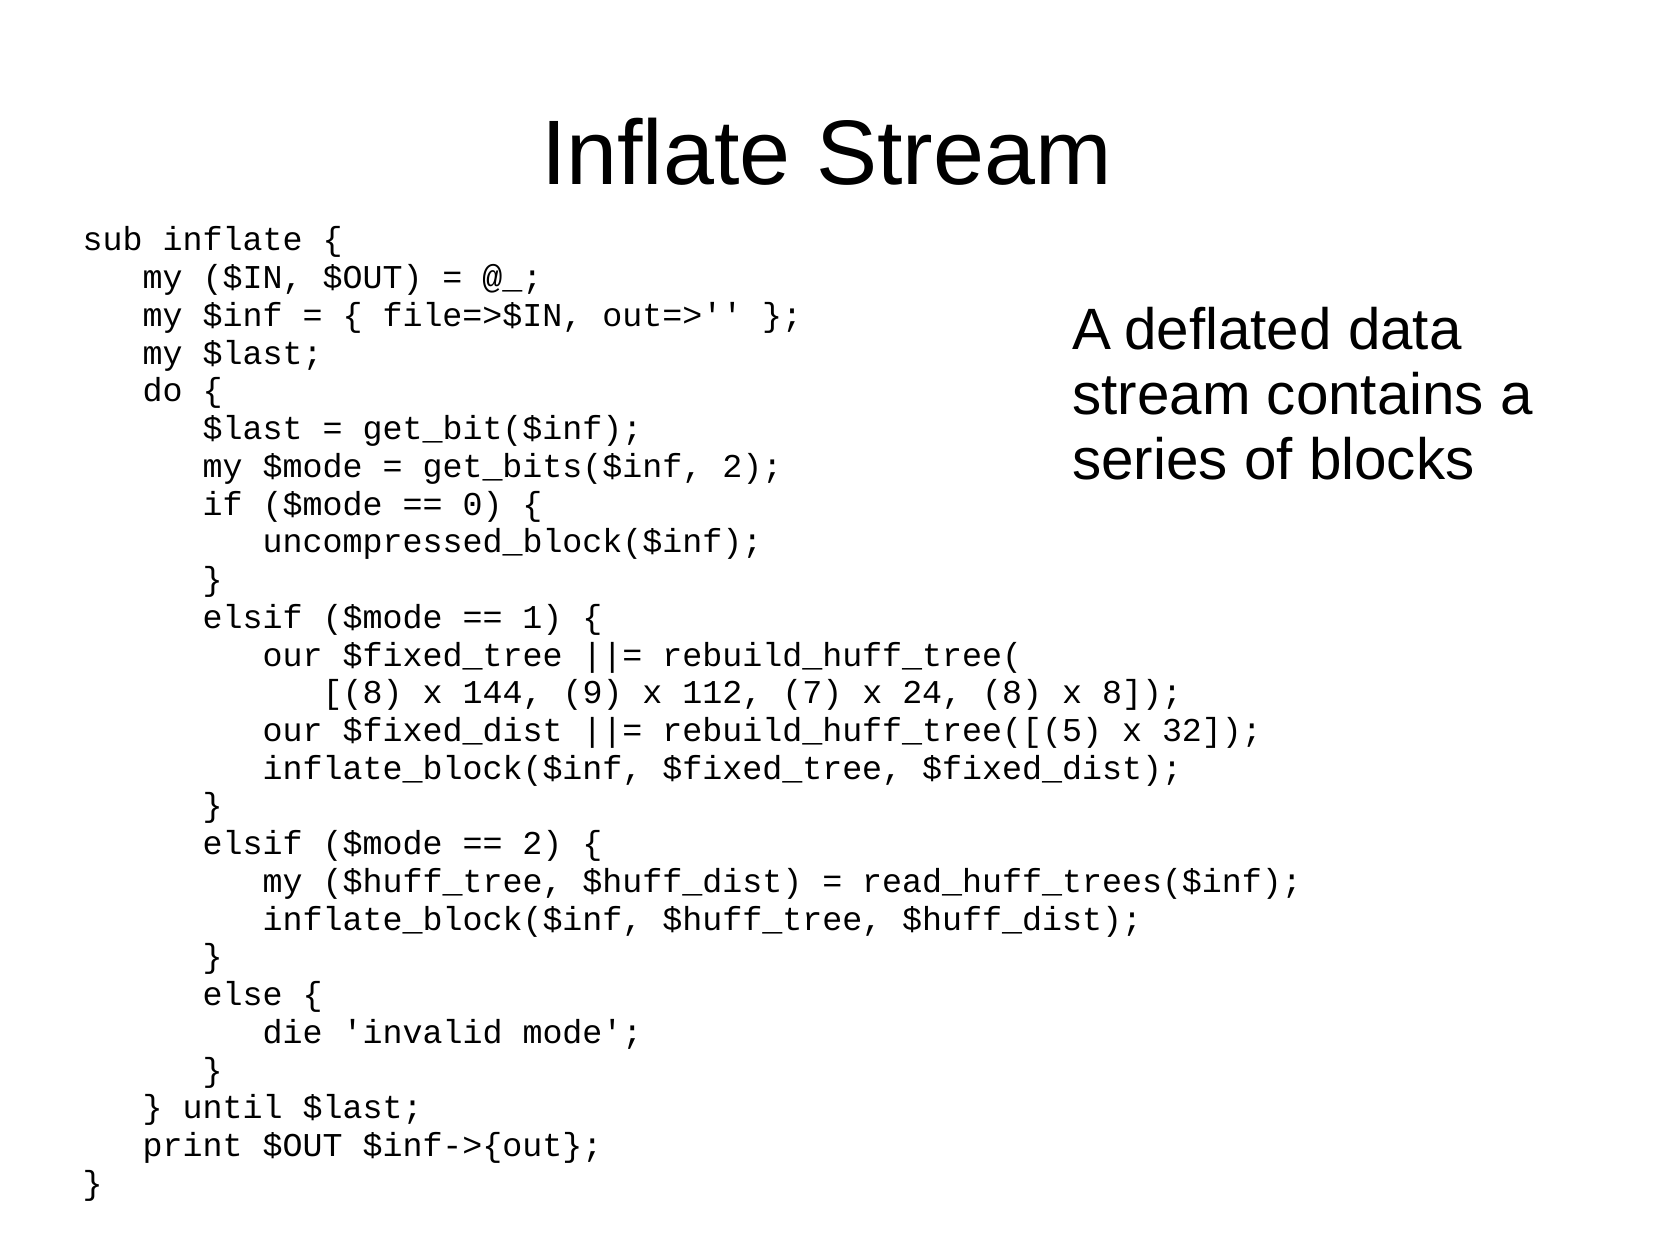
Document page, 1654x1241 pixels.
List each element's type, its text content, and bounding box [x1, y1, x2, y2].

list sub inflate { my ($IN, $OUT) = @_; my $inf = { file=>$IN, out=>'' }; my $last; do { $last = get_bit($inf); my $mode = get_bits($inf, 2); if ($mode == 0) { uncompressed_block($inf); } elsif ($mode == 1) { our $fixed_tree ||= rebuild_huff_tree( [(8) x 144, (9) x 112, (7) x 24, (8) x 8]); our $fixed_dist ||= rebuild_huff_tree([(5) x 32]); inflate_block($inf, $fixed_tree, $fixed_dist); } elsif ($mode == 2) { my ($huff_tree, $huff_dist) = read_huff_trees($inf); inflate_block($inf, $huff_tree, $huff_dist); } else { die 'invalid mode'; } } until $last; print $OUT $inf->{out}; } [82, 223, 1571, 1205]
title Inflate Stream [82, 49, 1571, 223]
text_box A deflated data stream contains a series of blocks [1057, 289, 1571, 500]
